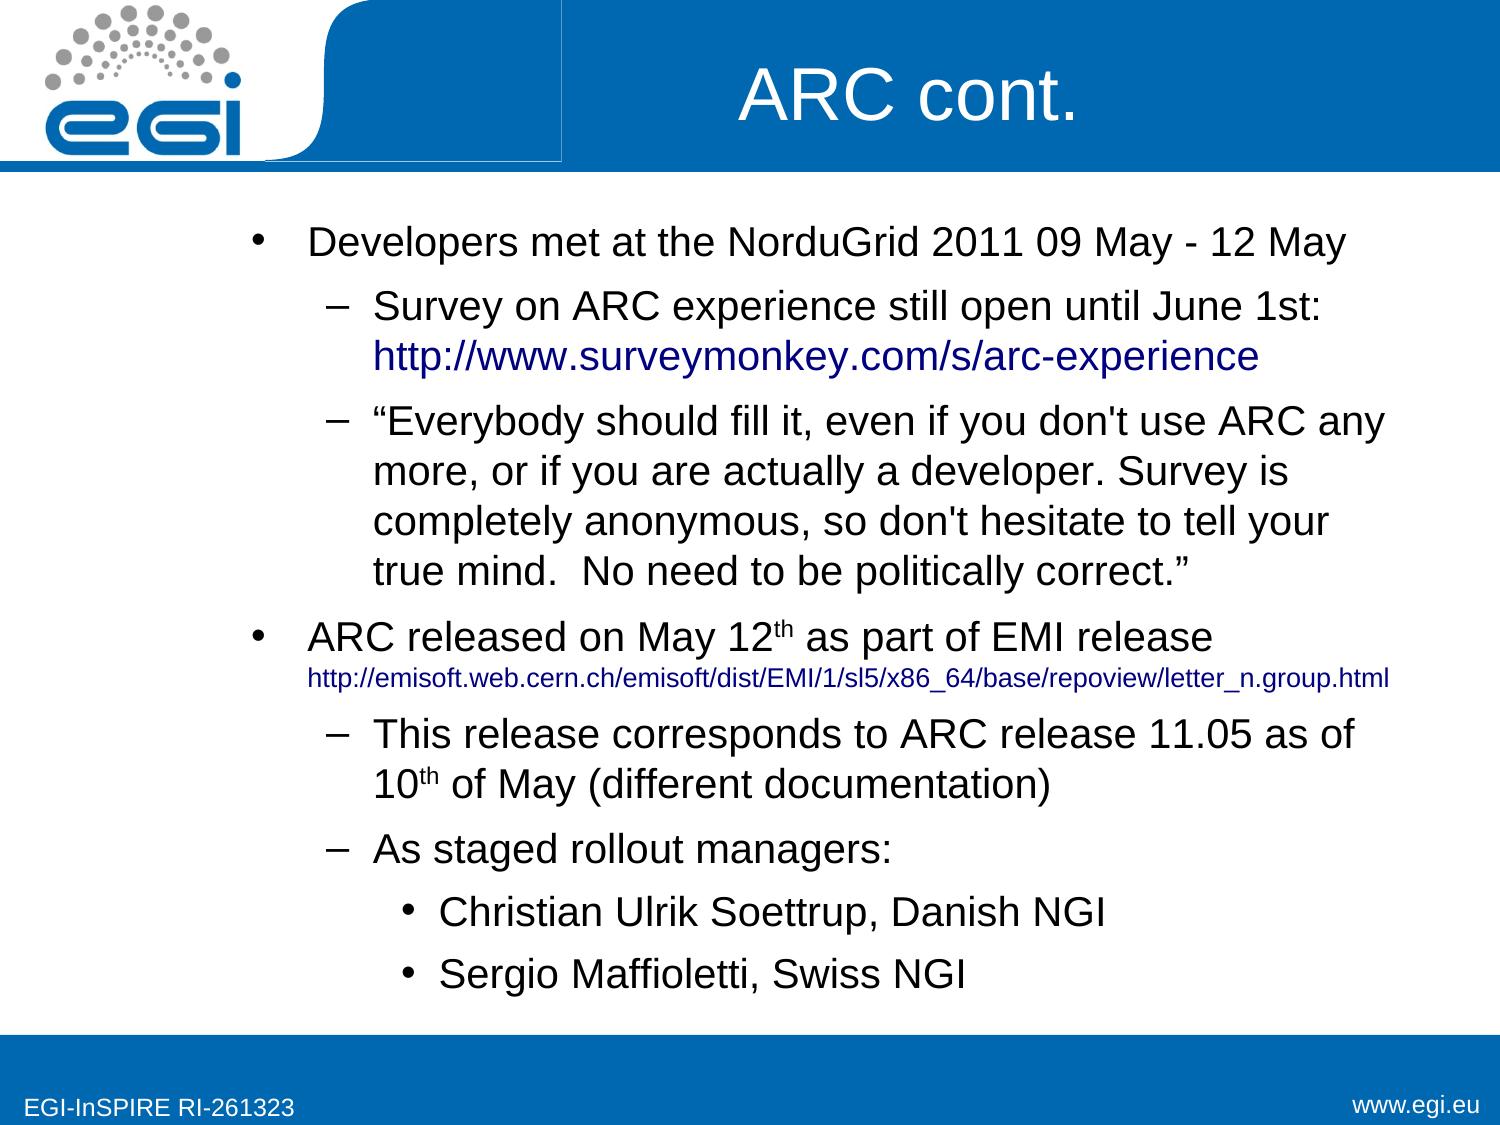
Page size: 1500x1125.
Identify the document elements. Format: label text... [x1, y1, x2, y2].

picture [0, 0, 265, 161]
list Developers met at the NorduGrid 2011 09 May - 12 May Survey on ARC experience still open until June 1st: http://www.surveymonkey.com/s/arc-experience “Everybody should fill it, even if you don't use ARC any more, or if you are actually a developer. Survey is completely anonymous, so don't hesitate to tell your true mind. No need to be politically correct.” ARC released on May 12th as part of EMI release http://emisoft.web.cern.ch/emisoft/dist/EMI/1/sl5/x86_64/base/repoview/letter_n.group.html This release corresponds to ARC release 11.05 as of 10th of May (different documentation) As staged rollout managers: Christian Ulrik Soettrup, Danish NGI Sergio Maffioletti, Swiss NGI [236, 206, 1426, 1005]
title ARC cont. [348, 0, 1471, 216]
